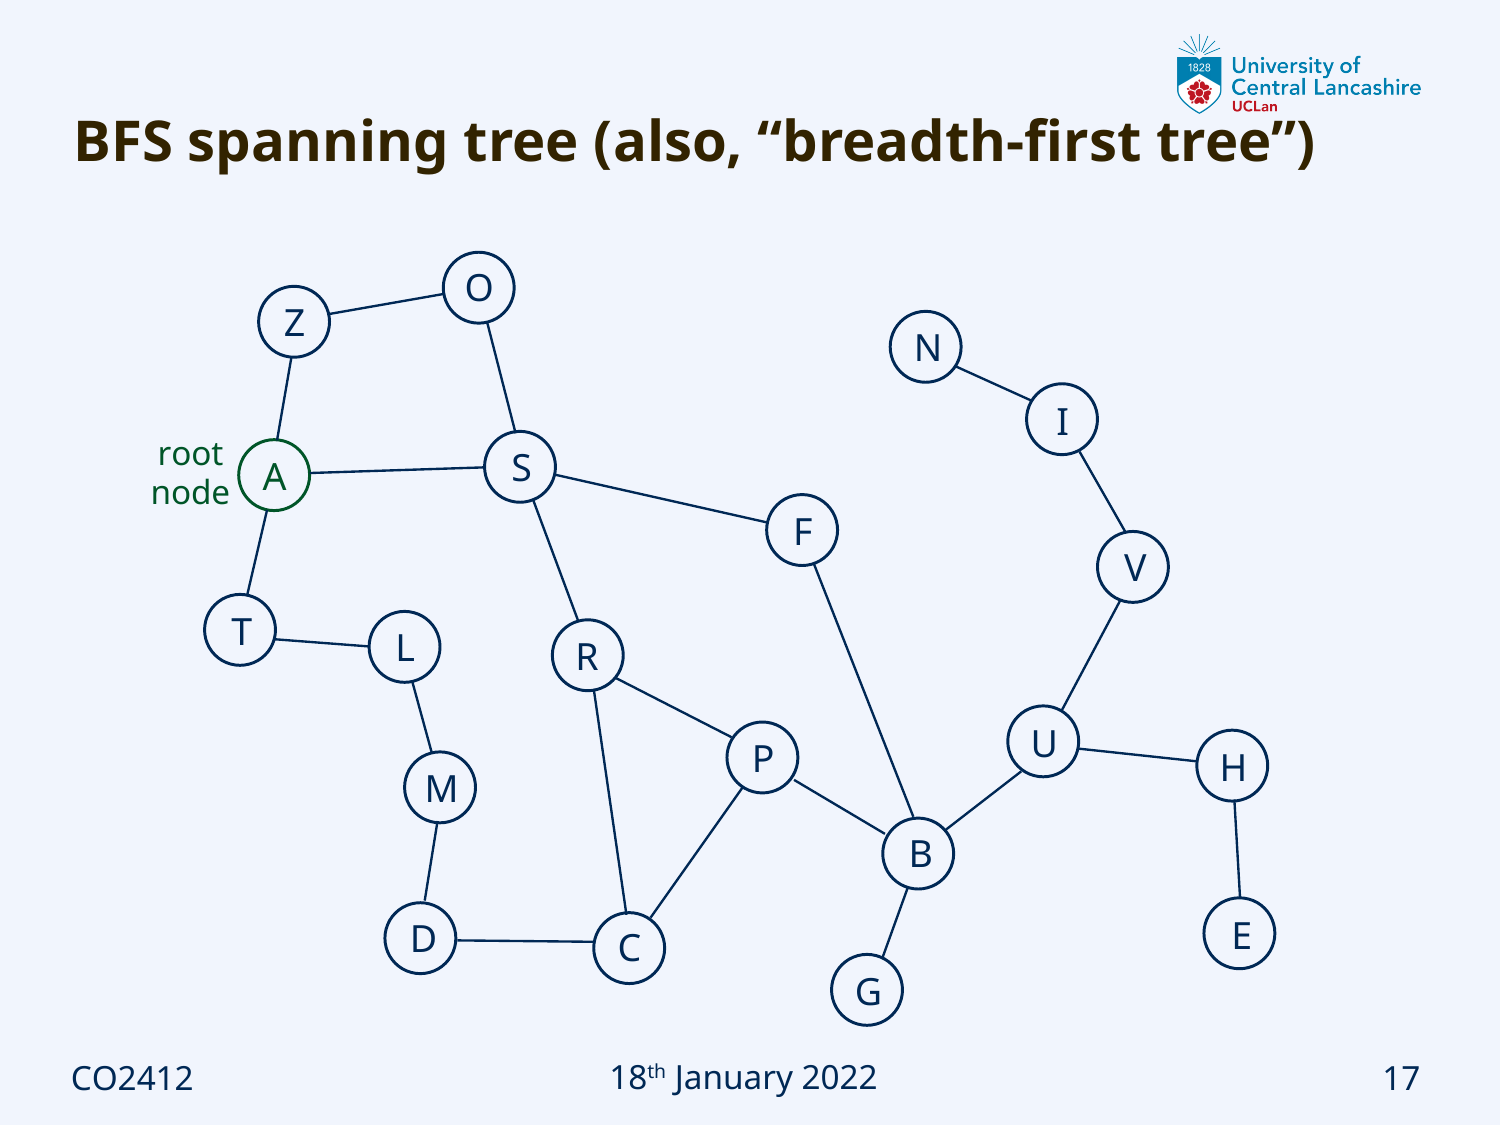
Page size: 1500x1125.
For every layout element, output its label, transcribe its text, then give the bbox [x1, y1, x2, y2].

text_box root node [124, 424, 257, 520]
text_box H [1202, 736, 1265, 797]
text_box P [732, 727, 794, 788]
text_box O [448, 257, 510, 317]
text_box M [409, 757, 472, 818]
text_box I [1032, 390, 1094, 450]
text_box E [1211, 904, 1273, 965]
text_box G [837, 960, 900, 1021]
title BFS spanning tree (also, “breadth-first tree”) [58, 54, 1500, 224]
text_box S [490, 436, 553, 496]
text_box U [1013, 712, 1076, 773]
text_box N [897, 316, 959, 377]
text_box A [257, 445, 306, 506]
text_box D [392, 907, 455, 968]
text_box B [890, 822, 952, 883]
text_box V [1104, 536, 1167, 597]
text_box R [556, 625, 618, 686]
picture [1177, 34, 1421, 54]
text_box F [772, 500, 834, 561]
text_box T [211, 600, 273, 661]
text_box Z [263, 291, 326, 351]
text_box L [374, 616, 436, 677]
text_box C [598, 916, 661, 977]
